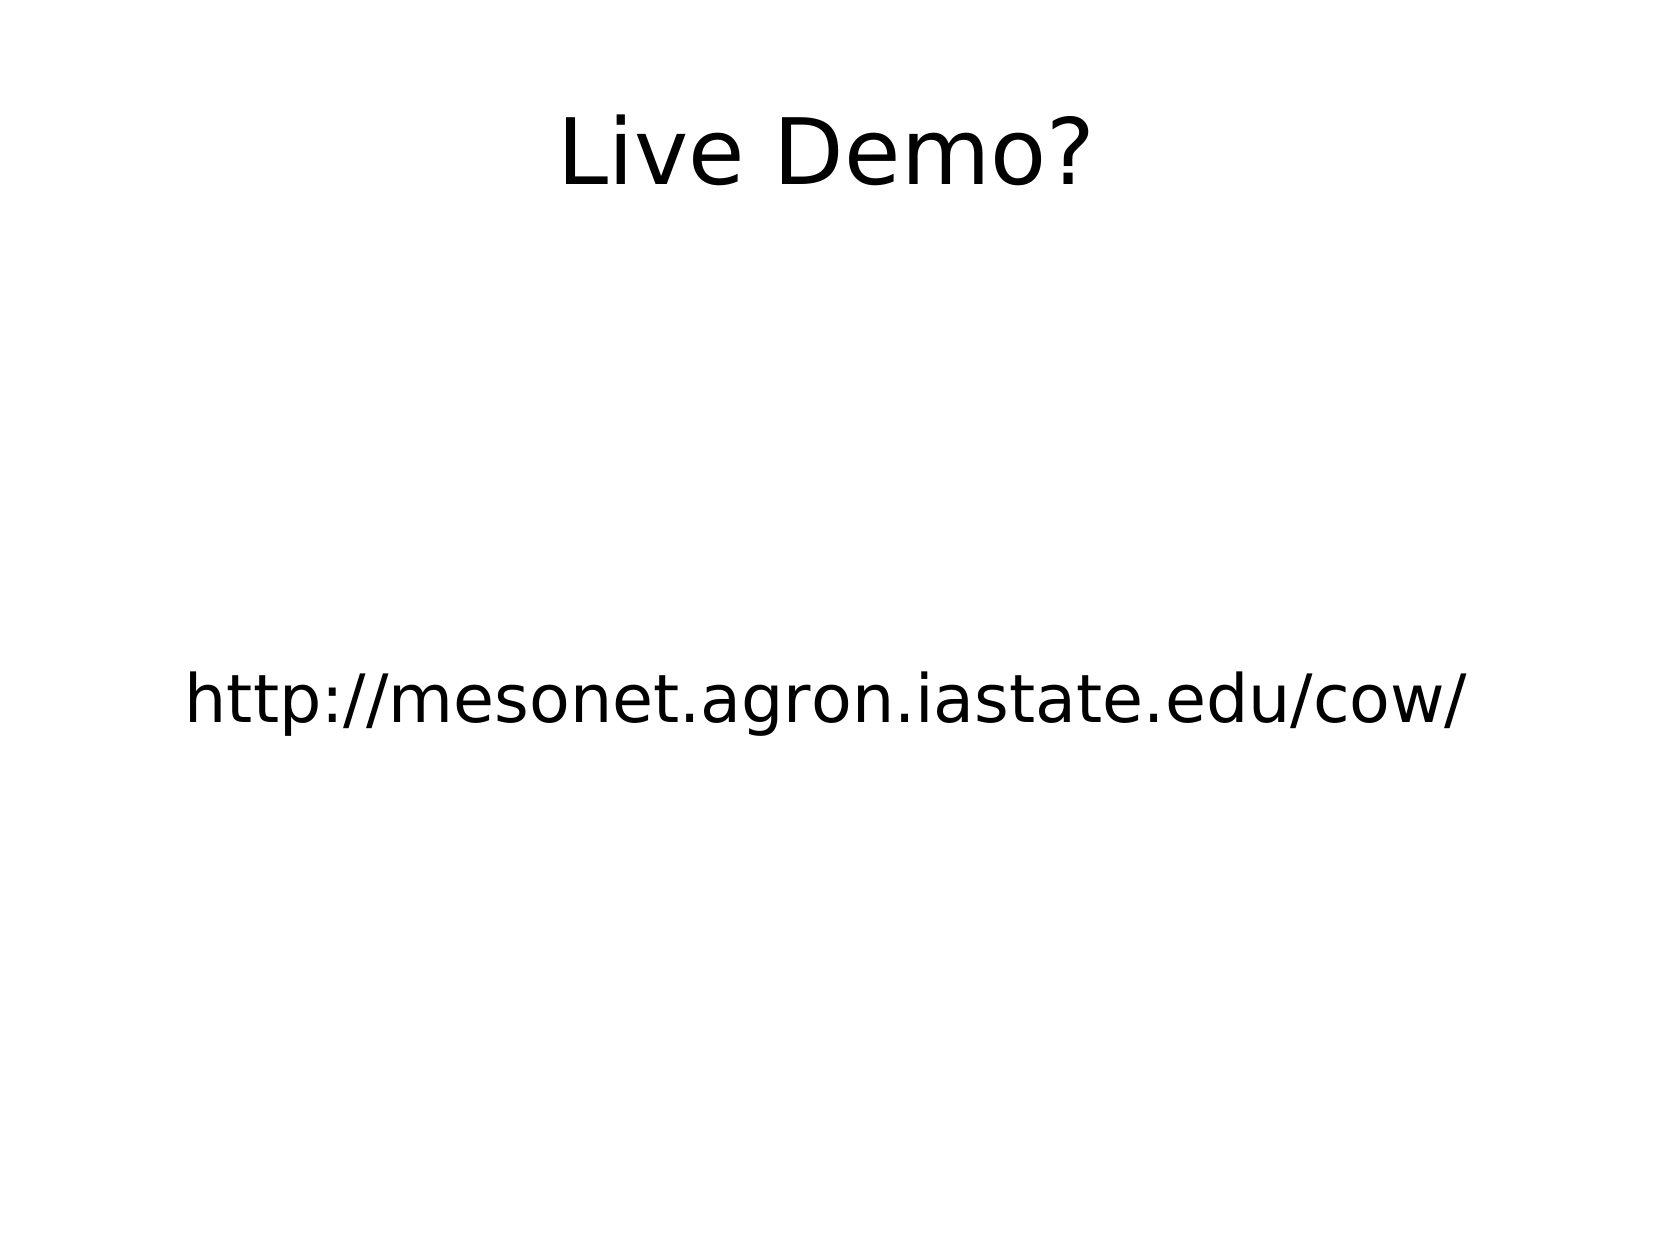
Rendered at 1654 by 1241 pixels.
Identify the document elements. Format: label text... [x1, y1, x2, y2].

subtitle http://mesonet.agron.iastate.edu/cow/ [82, 290, 1571, 1109]
title Live Demo? [82, 49, 1571, 257]
